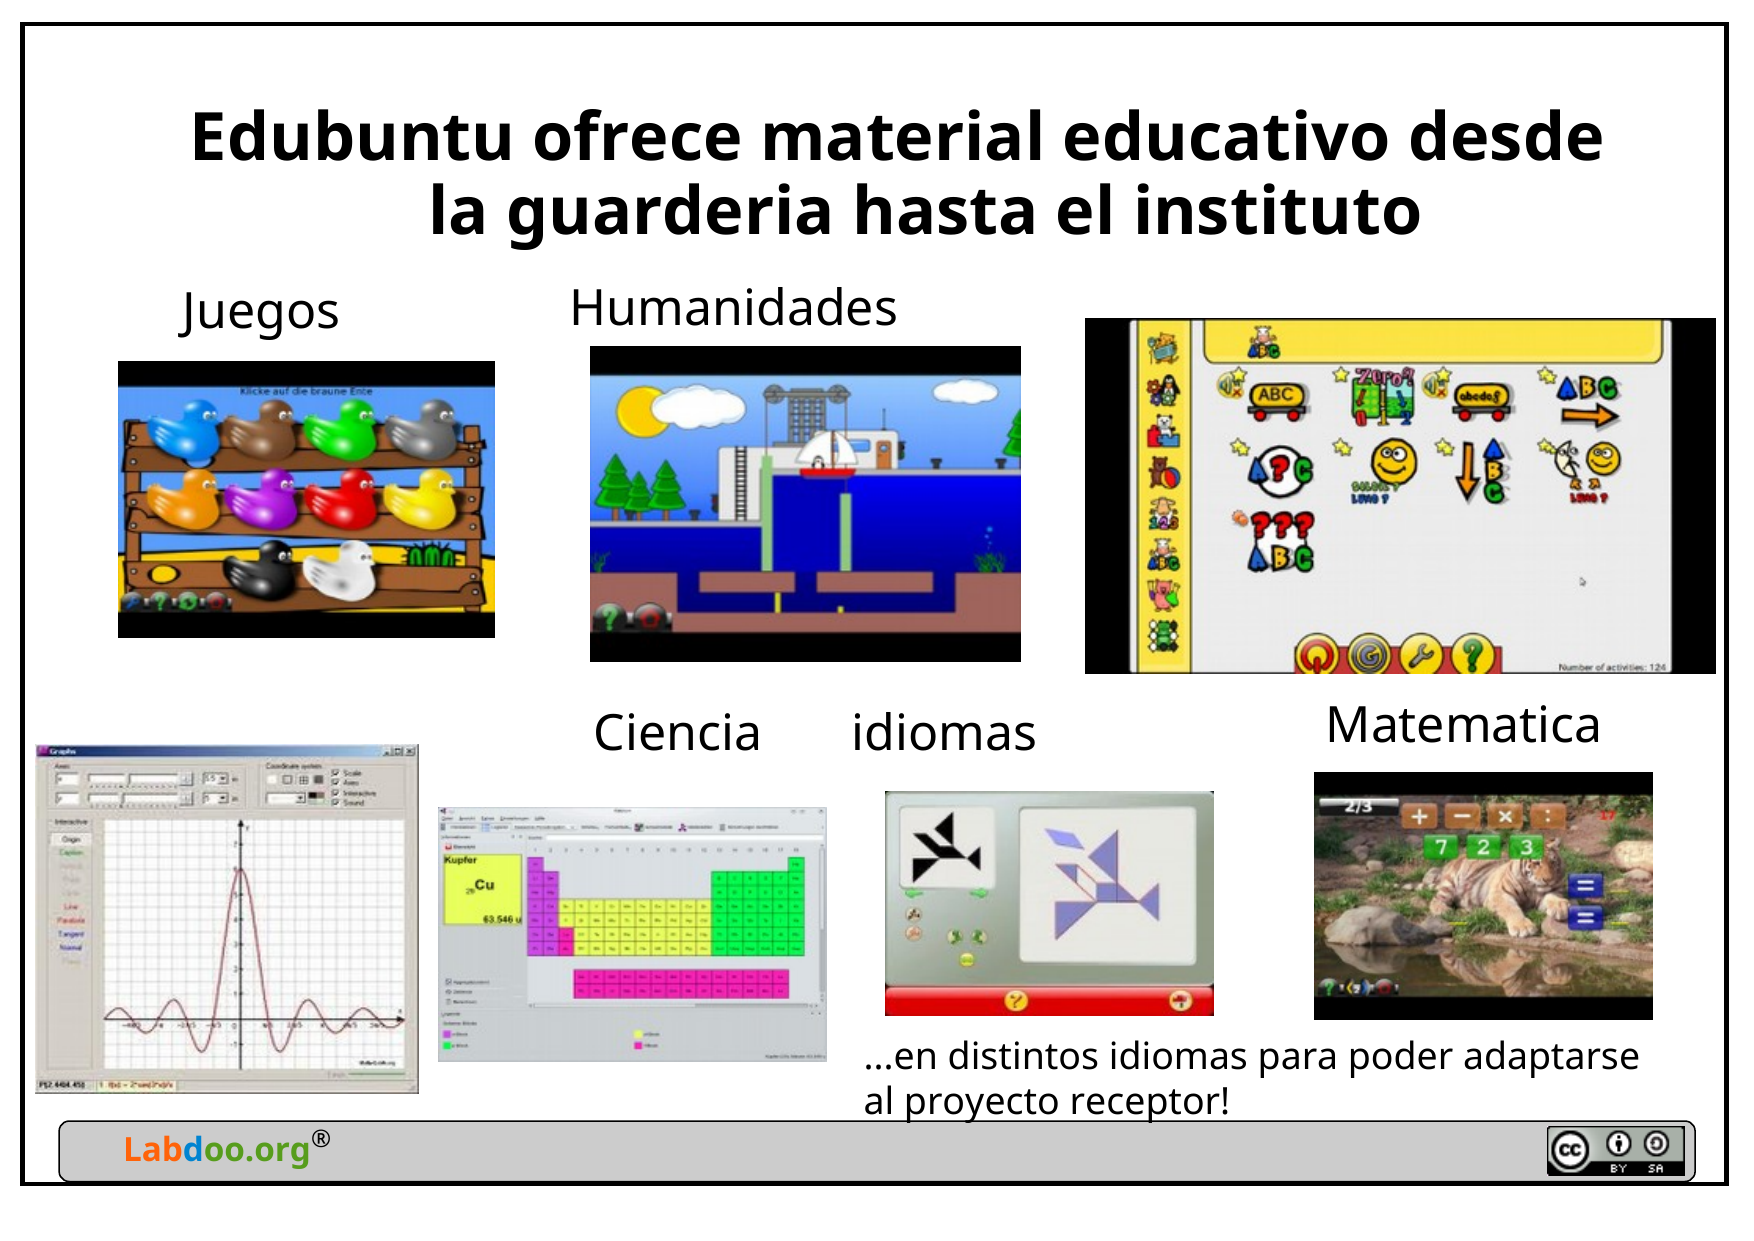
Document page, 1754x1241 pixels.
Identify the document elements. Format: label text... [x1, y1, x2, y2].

list Edubuntu ofrece material educativo desde la guarderia hasta el instituto [161, 96, 1634, 1062]
text_box Labdoo.org® [108, 1094, 1186, 1173]
text_box Humanidades [555, 267, 1102, 343]
text_box Ciencia [578, 692, 837, 768]
text_box Matematicas [1311, 684, 1634, 760]
picture [1085, 318, 1716, 674]
picture [590, 346, 1021, 662]
text_box idiomas [837, 692, 1099, 768]
picture [1314, 772, 1653, 1020]
picture [35, 744, 419, 1094]
picture [118, 361, 495, 638]
picture [438, 807, 827, 1062]
picture [1547, 1126, 1685, 1176]
text_box Juegos [168, 271, 414, 347]
picture [885, 791, 1214, 1016]
text_box ...en distintos idiomas para poder adaptarse al proyecto receptor! [848, 1024, 1664, 1100]
